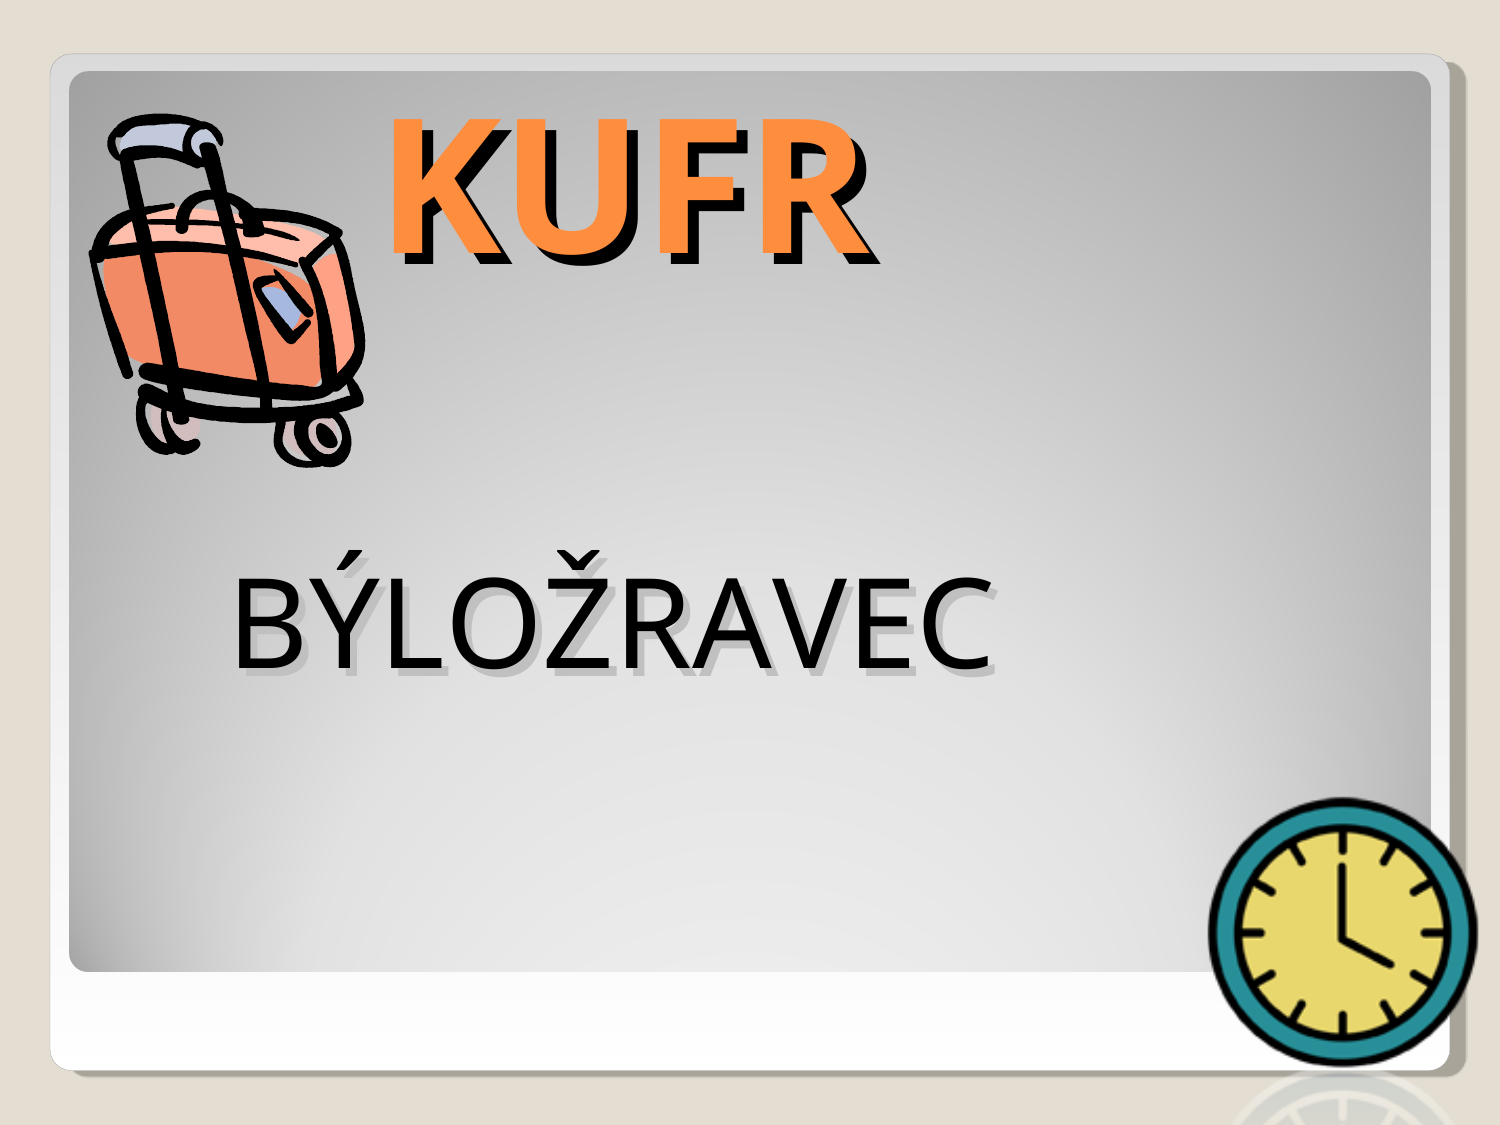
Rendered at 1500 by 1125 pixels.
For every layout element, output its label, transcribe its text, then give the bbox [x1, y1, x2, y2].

text_box BÝLOŽRAVEC [107, 536, 1117, 780]
text_box KUFR [362, 54, 1379, 362]
picture [69, 71, 1500, 1125]
